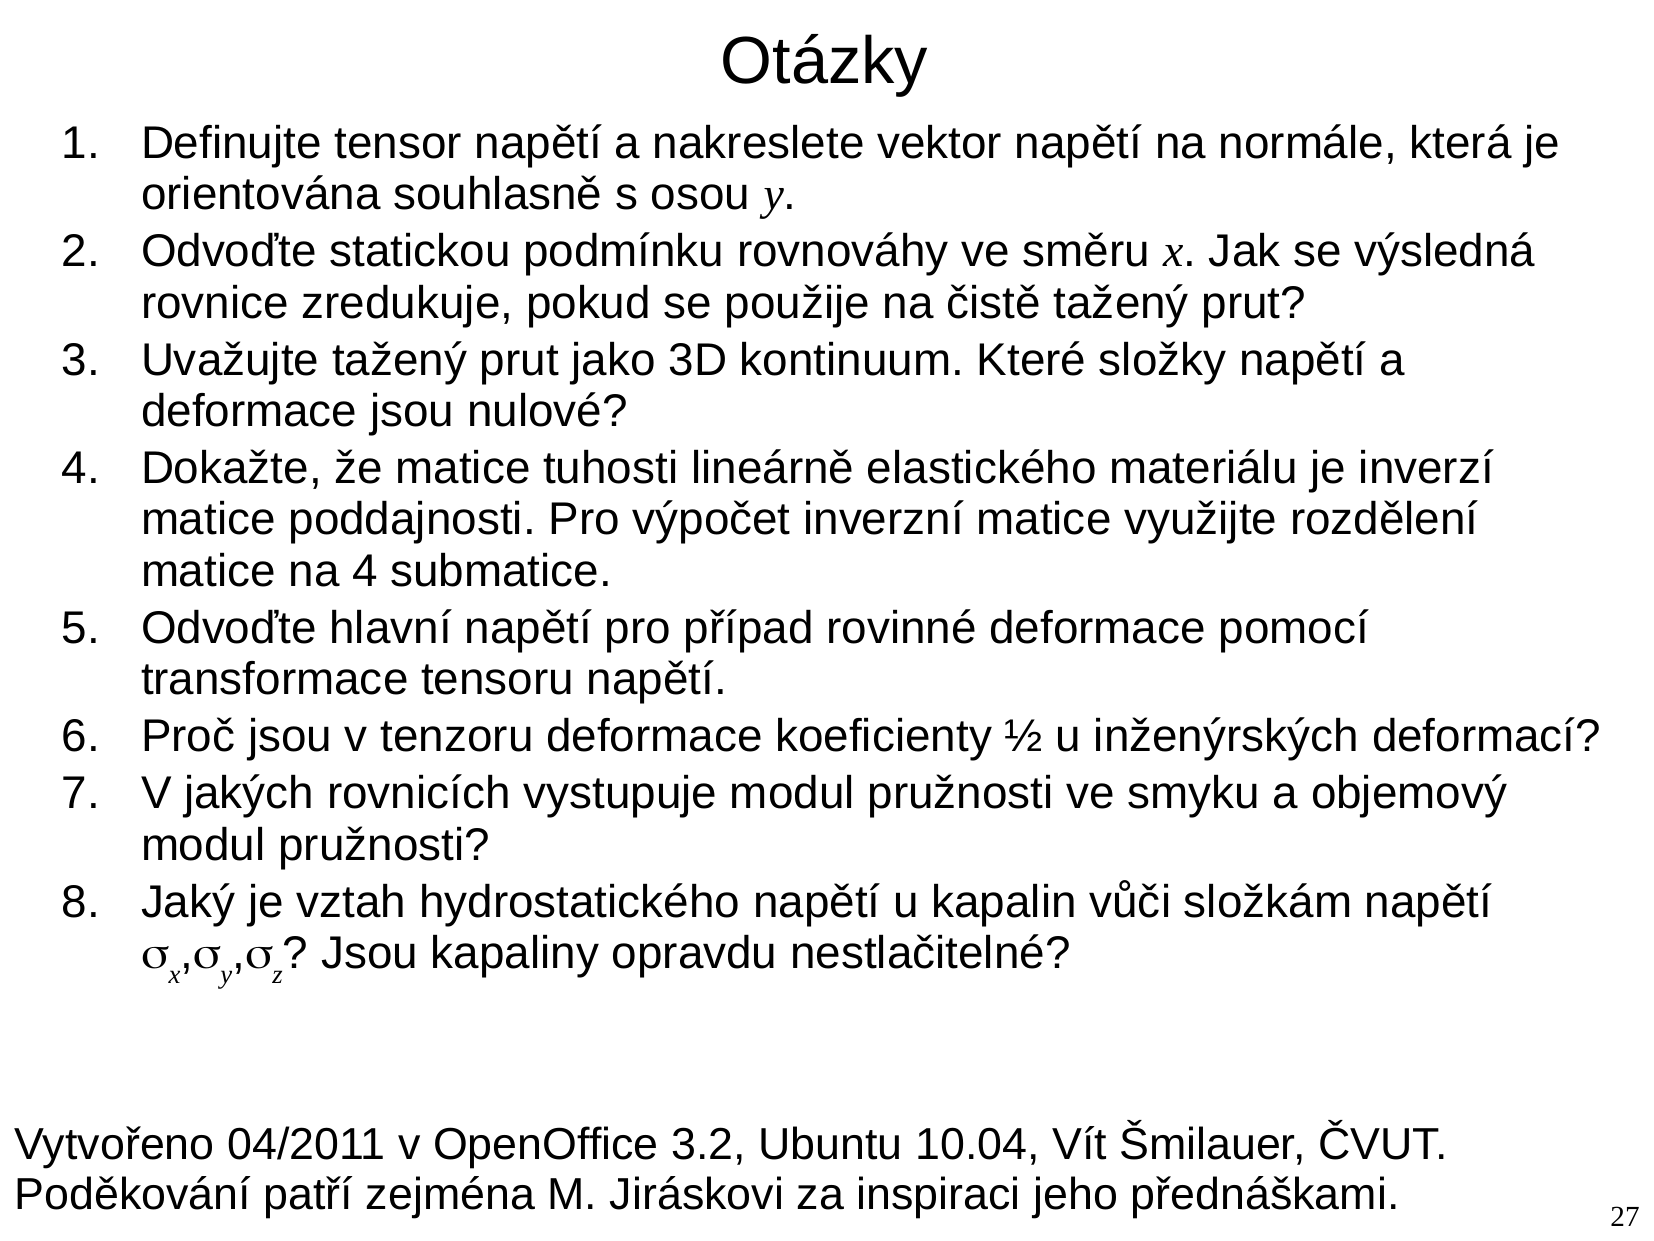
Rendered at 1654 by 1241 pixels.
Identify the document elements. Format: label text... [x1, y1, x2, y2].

list Definujte tensor napětí a nakreslete vektor napětí na normále, která je orientována souhlasně s osou y. Odvoďte statickou podmínku rovnováhy ve směru x. Jak se výsledná rovnice zredukuje, pokud se použije na čistě tažený prut? Uvažujte tažený prut jako 3D kontinuum. Které složky napětí a deformace jsou nulové? Dokažte, že matice tuhosti lineárně elastického materiálu je inverzí matice poddajnosti. Pro výpočet inverzní matice využijte rozdělení matice na 4 submatice. Odvoďte hlavní napětí pro případ rovinné deformace pomocí transformace tensoru napětí. Proč jsou v tenzoru deformace koeficienty ½ u inženýrských deformací? V jakých rovnicích vystupuje modul pružnosti ve smyku a objemový modul pružnosti? Jaký je vztah hydrostatického napětí u kapalin vůči složkám napětí sx,sy,sz? Jsou kapaliny opravdu nestlačitelné? [57, 116, 1608, 1126]
text_box Vytvořeno 04/2011 v OpenOffice 3.2, Ubuntu 10.04, Vít Šmilauer, ČVUT. Poděkování patří zejména M. Jiráskovi za inspiraci jeho přednáškami. [0, 1111, 1493, 1241]
title Otázky [37, 8, 1613, 113]
